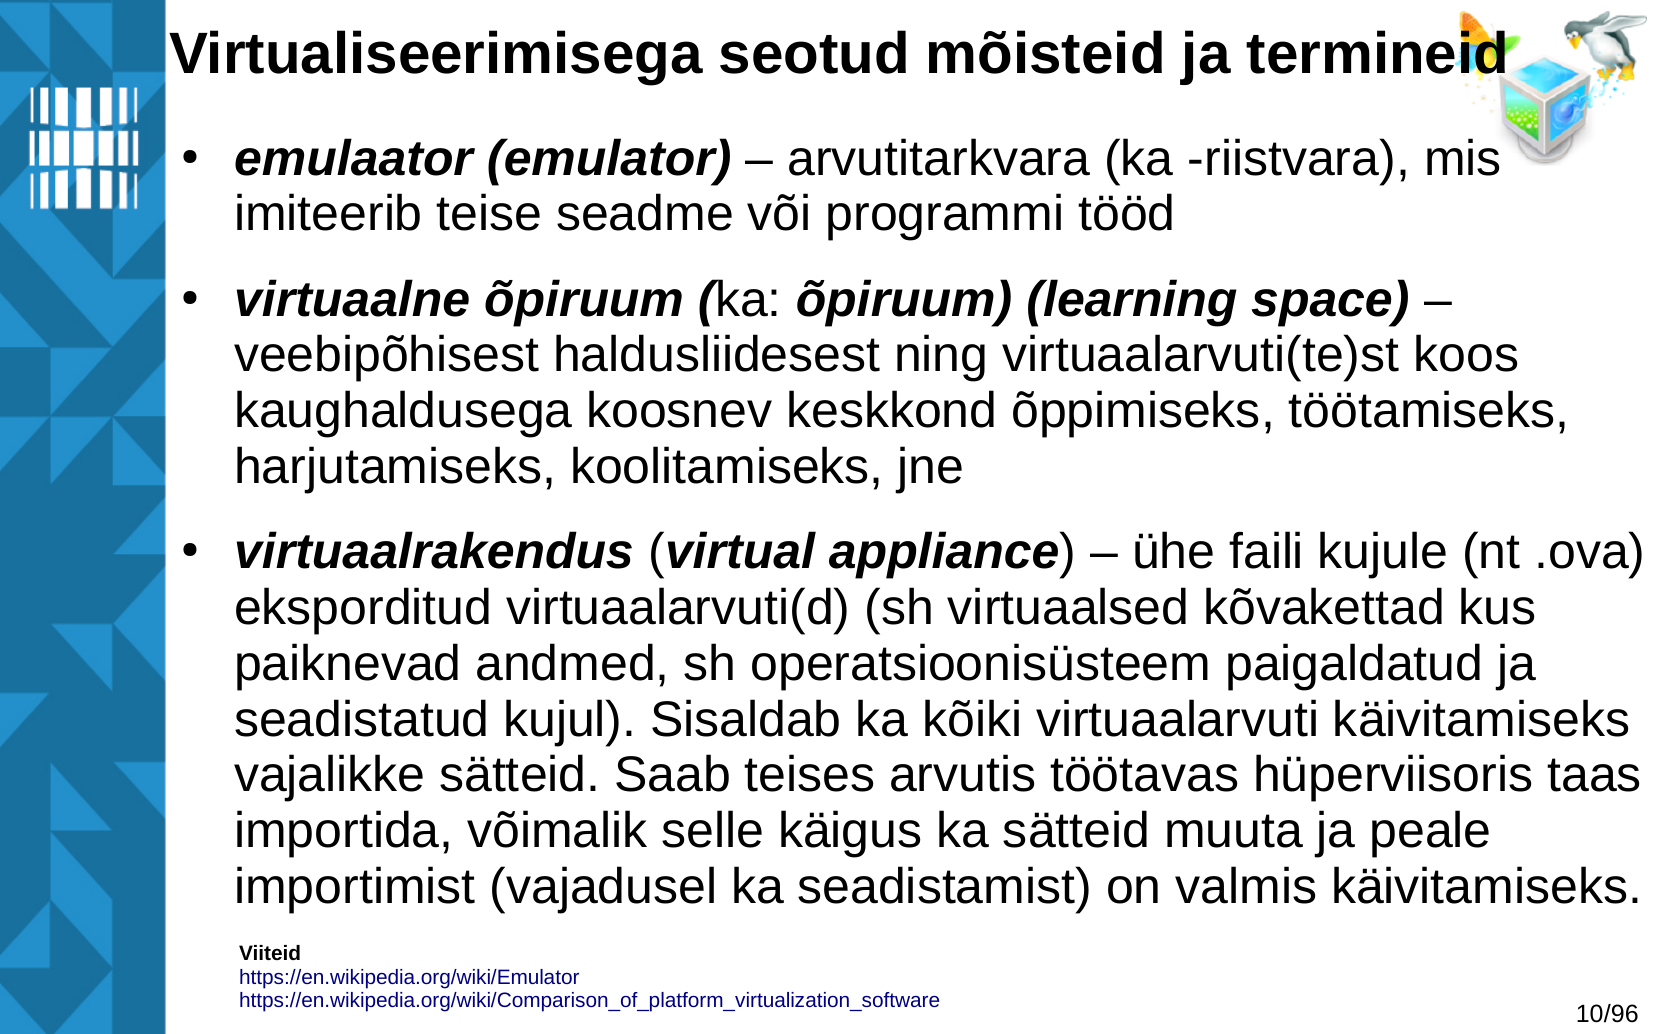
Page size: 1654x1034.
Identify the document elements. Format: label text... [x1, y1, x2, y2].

title Virtualiseerimisega seotud mõisteid ja termineid [169, 11, 1571, 95]
list emulaator (emulator) – arvutitarkvara (ka -riistvara), mis imiteerib teise seadme või programmi tööd virtuaalne õpiruum (ka: õpiruum) (learning space) – veebipõhisest haldusliidesest ning virtuaalarvuti(te)st koos kaughaldusega koosnev keskkond õppimiseks, töötamiseks, harjutamiseks, koolitamiseks, jne virtuaalrakendus (virtual appliance) – ühe faili kujule (nt .ova) eksporditud virtuaalarvuti(d) (sh virtuaalsed kõvakettad kus paiknevad andmed, sh operatsioonisüsteem paigaldatud ja seadistatud kujul). Sisaldab ka kõiki virtuaalarvuti käivitamiseks vajalikke sätteid. Saab teises arvutis töötavas hüperviisoris taas importida, võimalik selle käigus ka sätteid muuta ja peale importimist (vajadusel ka seadistamist) on valmis käivitamiseks. [163, 129, 1648, 997]
text_box Viiteid https://en.wikipedia.org/wiki/Emulator https://en.wikipedia.org/wiki/Comparison_of_platform_virtualization_software [224, 934, 969, 1020]
picture [1452, 7, 1653, 166]
